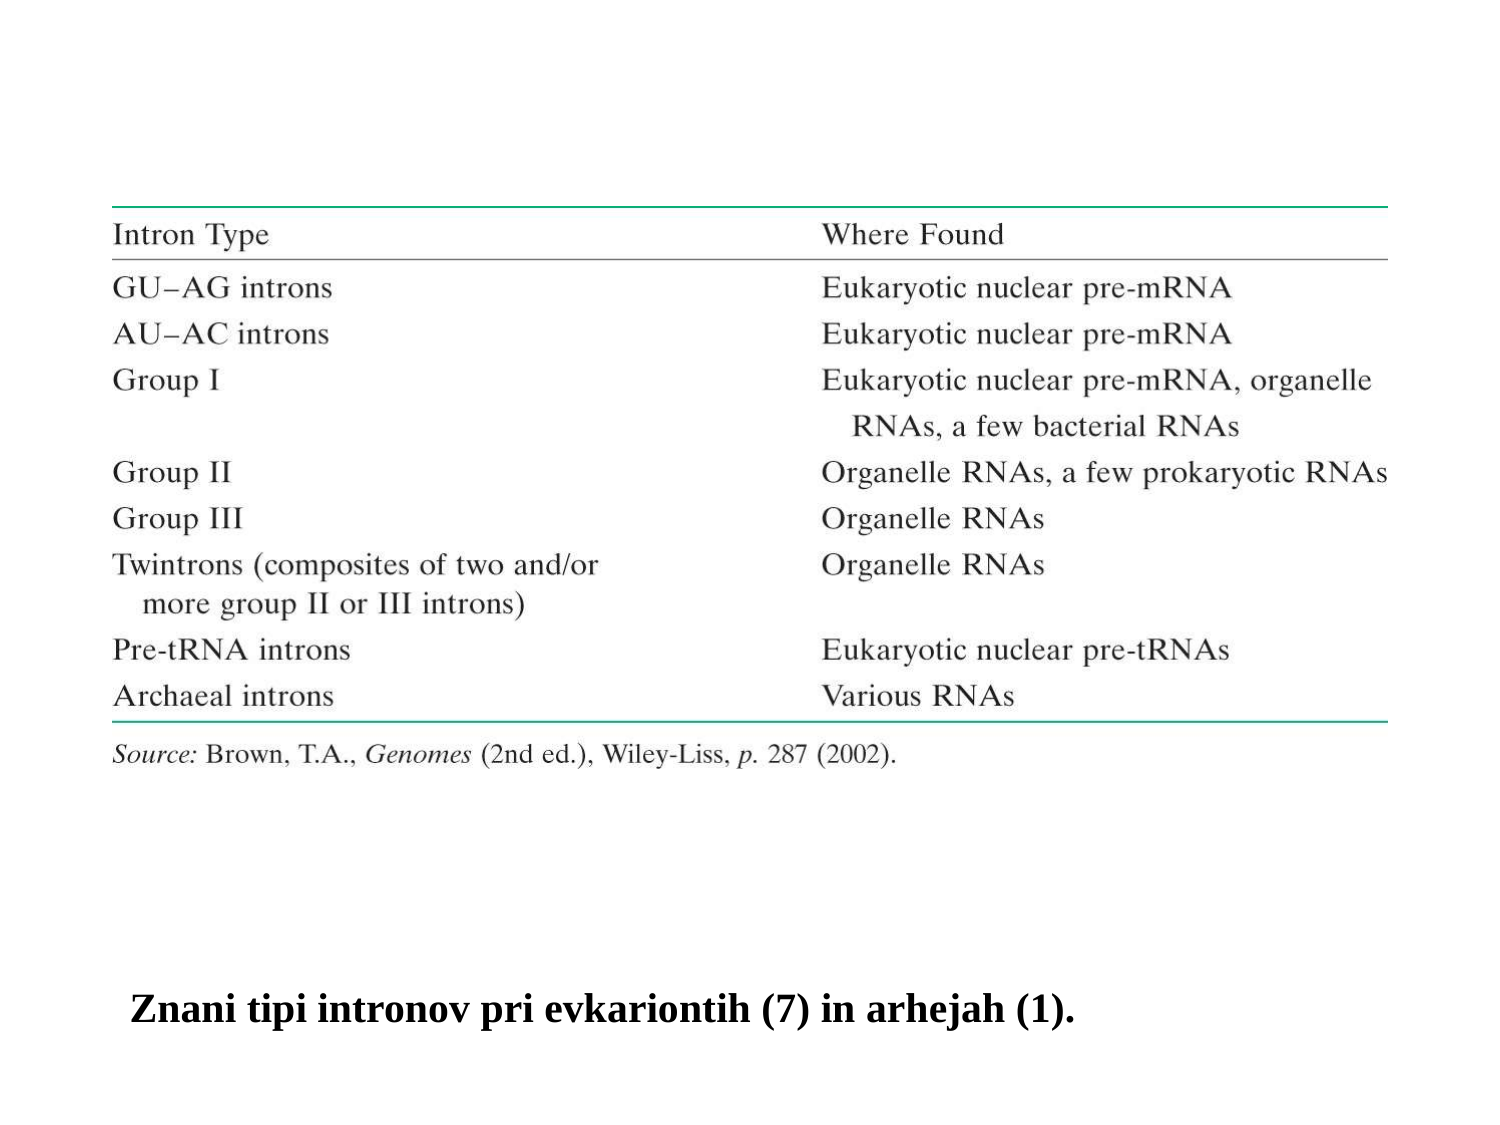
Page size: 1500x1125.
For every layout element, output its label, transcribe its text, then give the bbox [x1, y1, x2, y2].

text_box Znani tipi intronov pri evkariontih (7) in arhejah (1). [114, 973, 1091, 1039]
picture [112, 206, 1388, 769]
